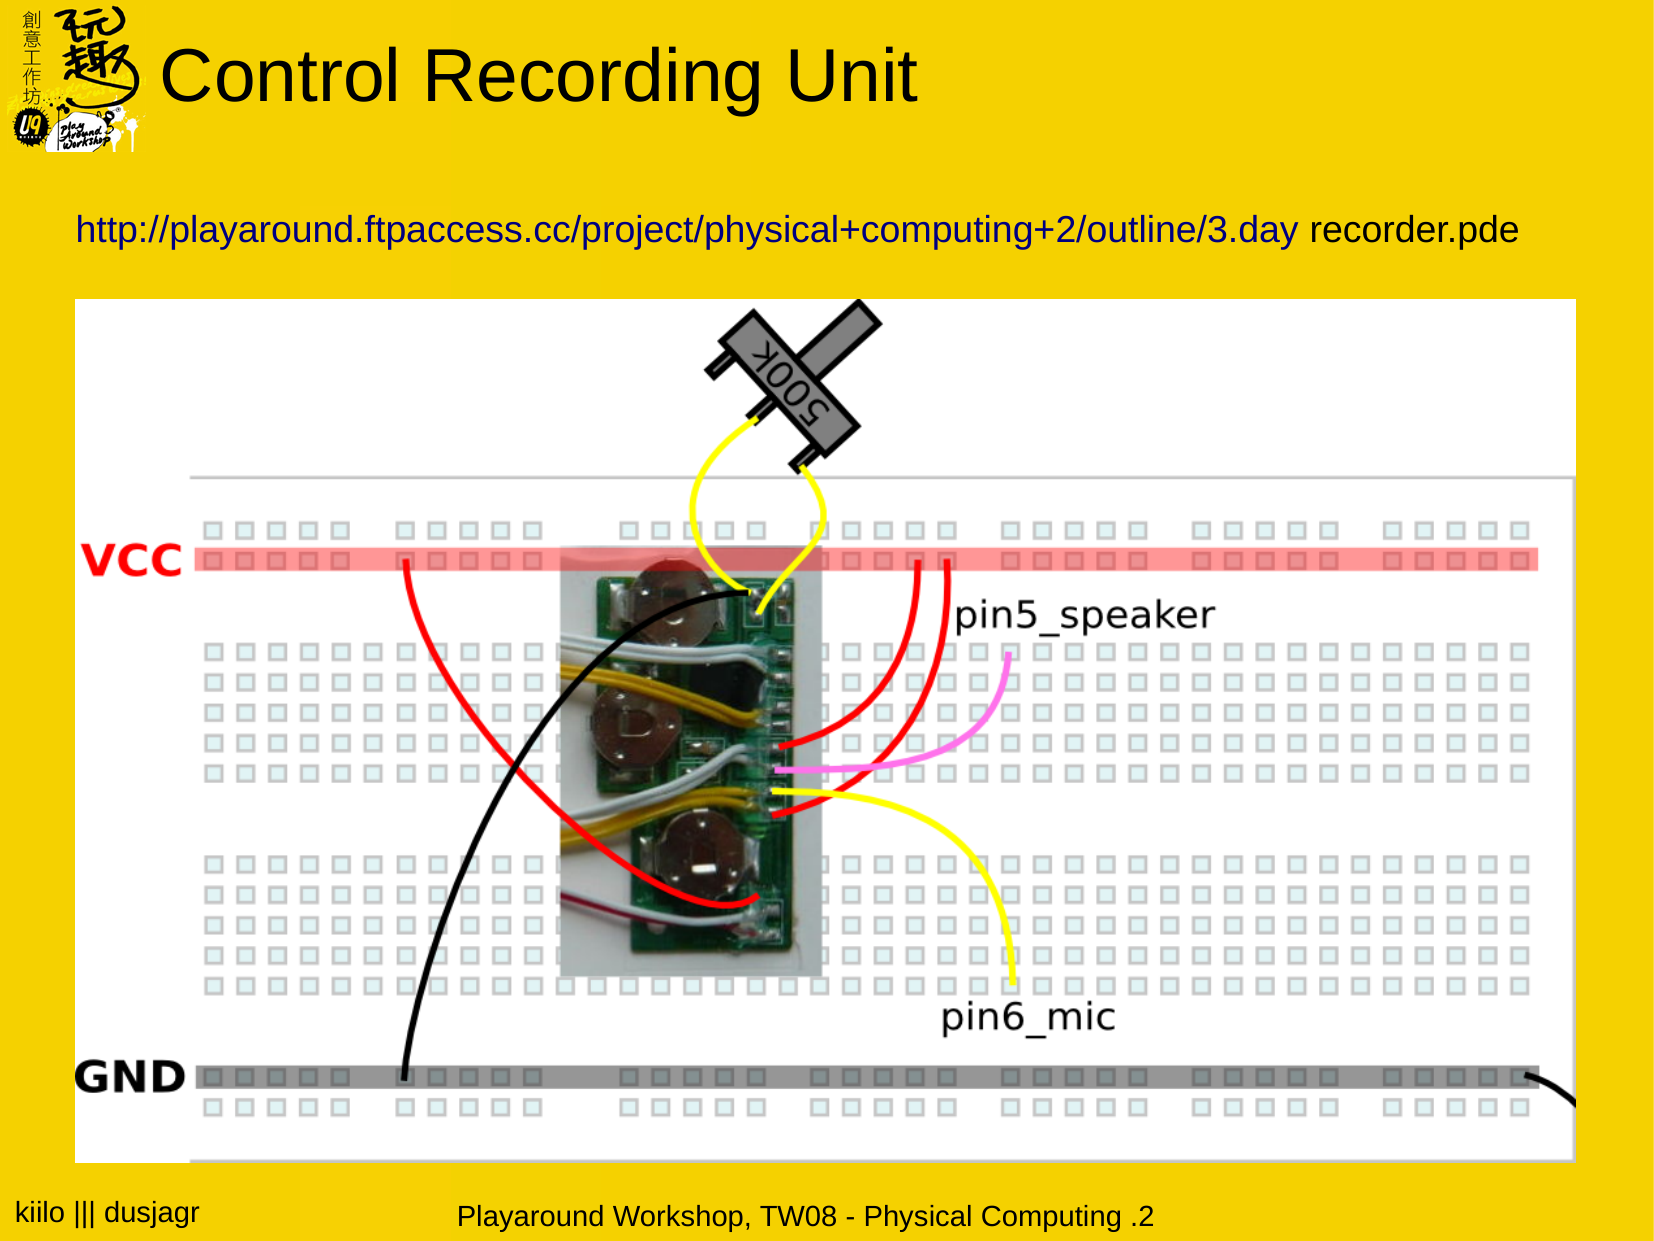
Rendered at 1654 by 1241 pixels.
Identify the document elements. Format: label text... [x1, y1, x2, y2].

text_box http://playaround.ftpaccess.cc/project/physical+computing+2/outline/3.day recorder.pde [60, 201, 1613, 263]
title Control Recording Unit [159, 7, 1627, 143]
picture [0, 0, 1654, 1241]
